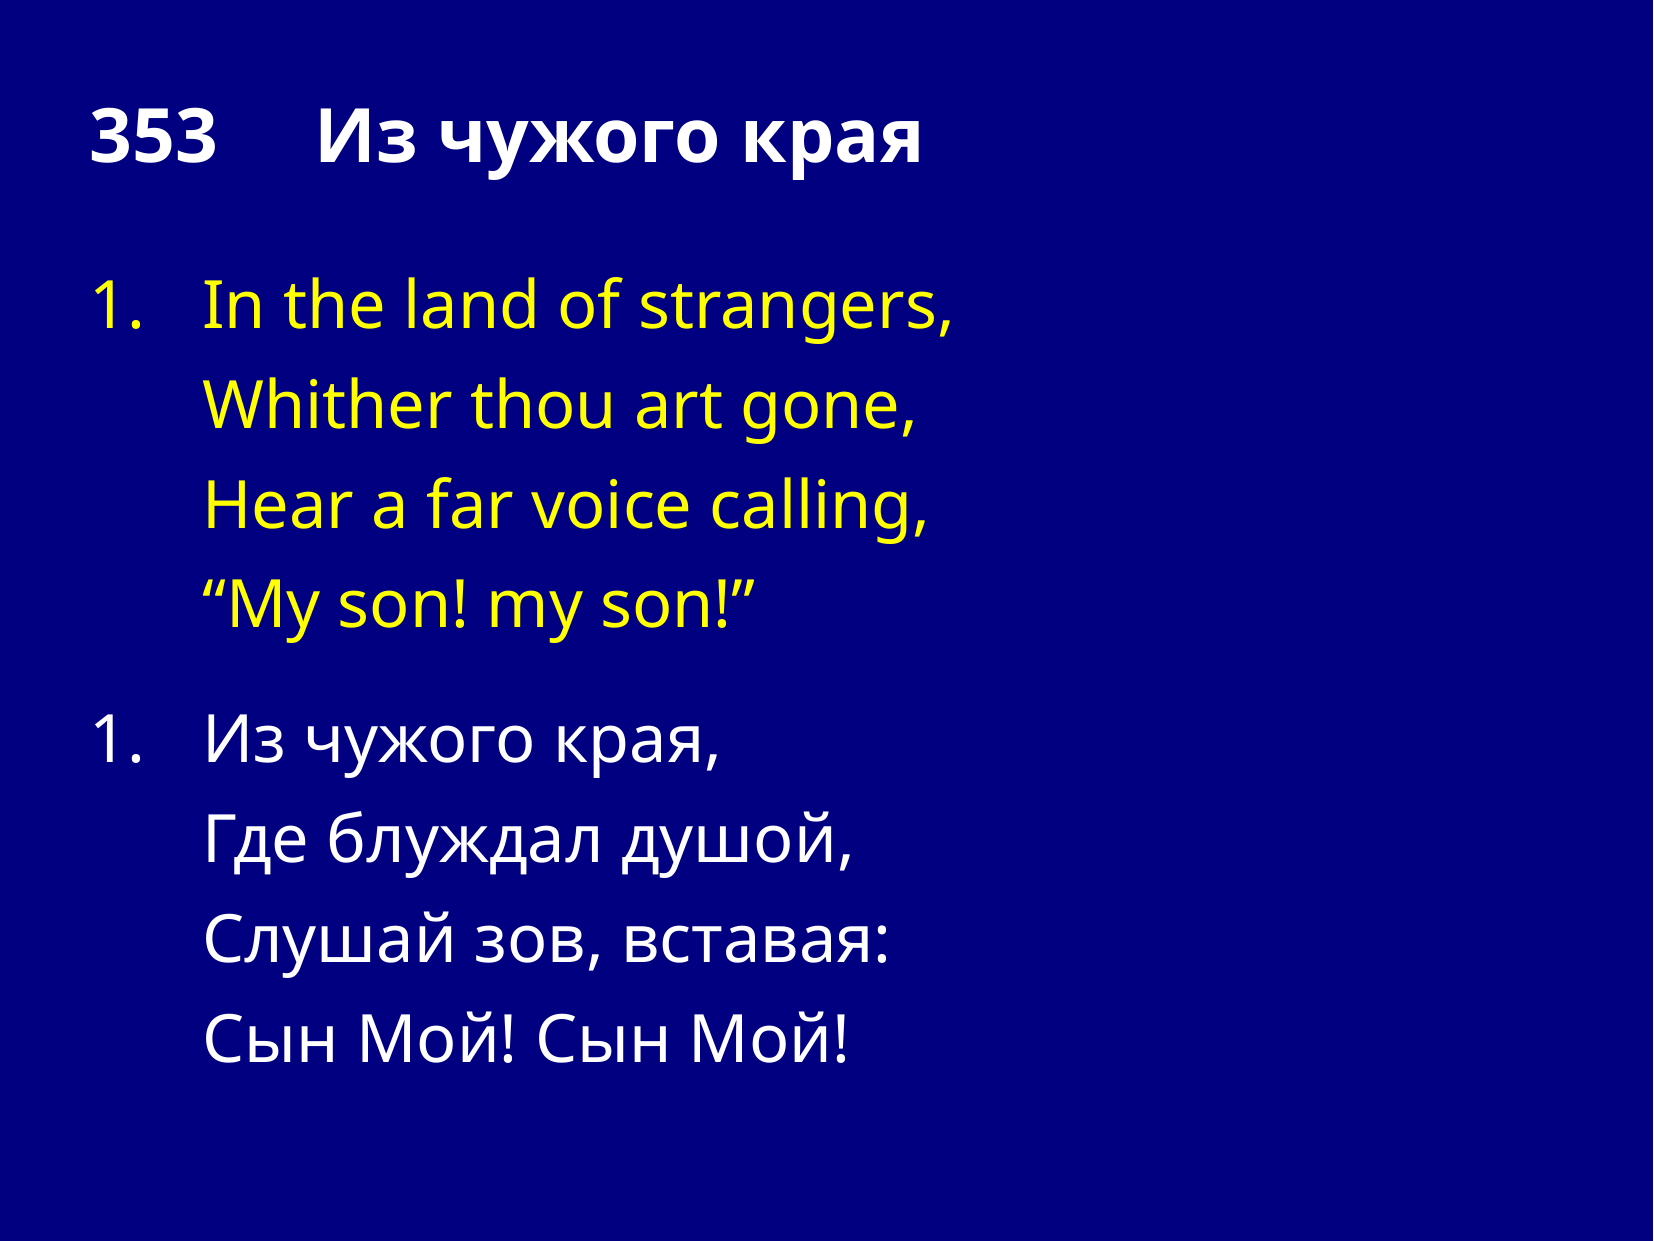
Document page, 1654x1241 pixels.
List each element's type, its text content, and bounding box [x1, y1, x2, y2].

text_box 1. In the land of strangers, Whither thou art gone, Hear a far voice calling, “My son! my son!” [75, 188, 1576, 638]
text_box 353 Из чужого края [75, 75, 1576, 188]
text_box 1. Из чужого края, Где блуждал душой, Слушай зов, вставая: Сын Мой! Сын Мой! [75, 675, 1576, 1163]
